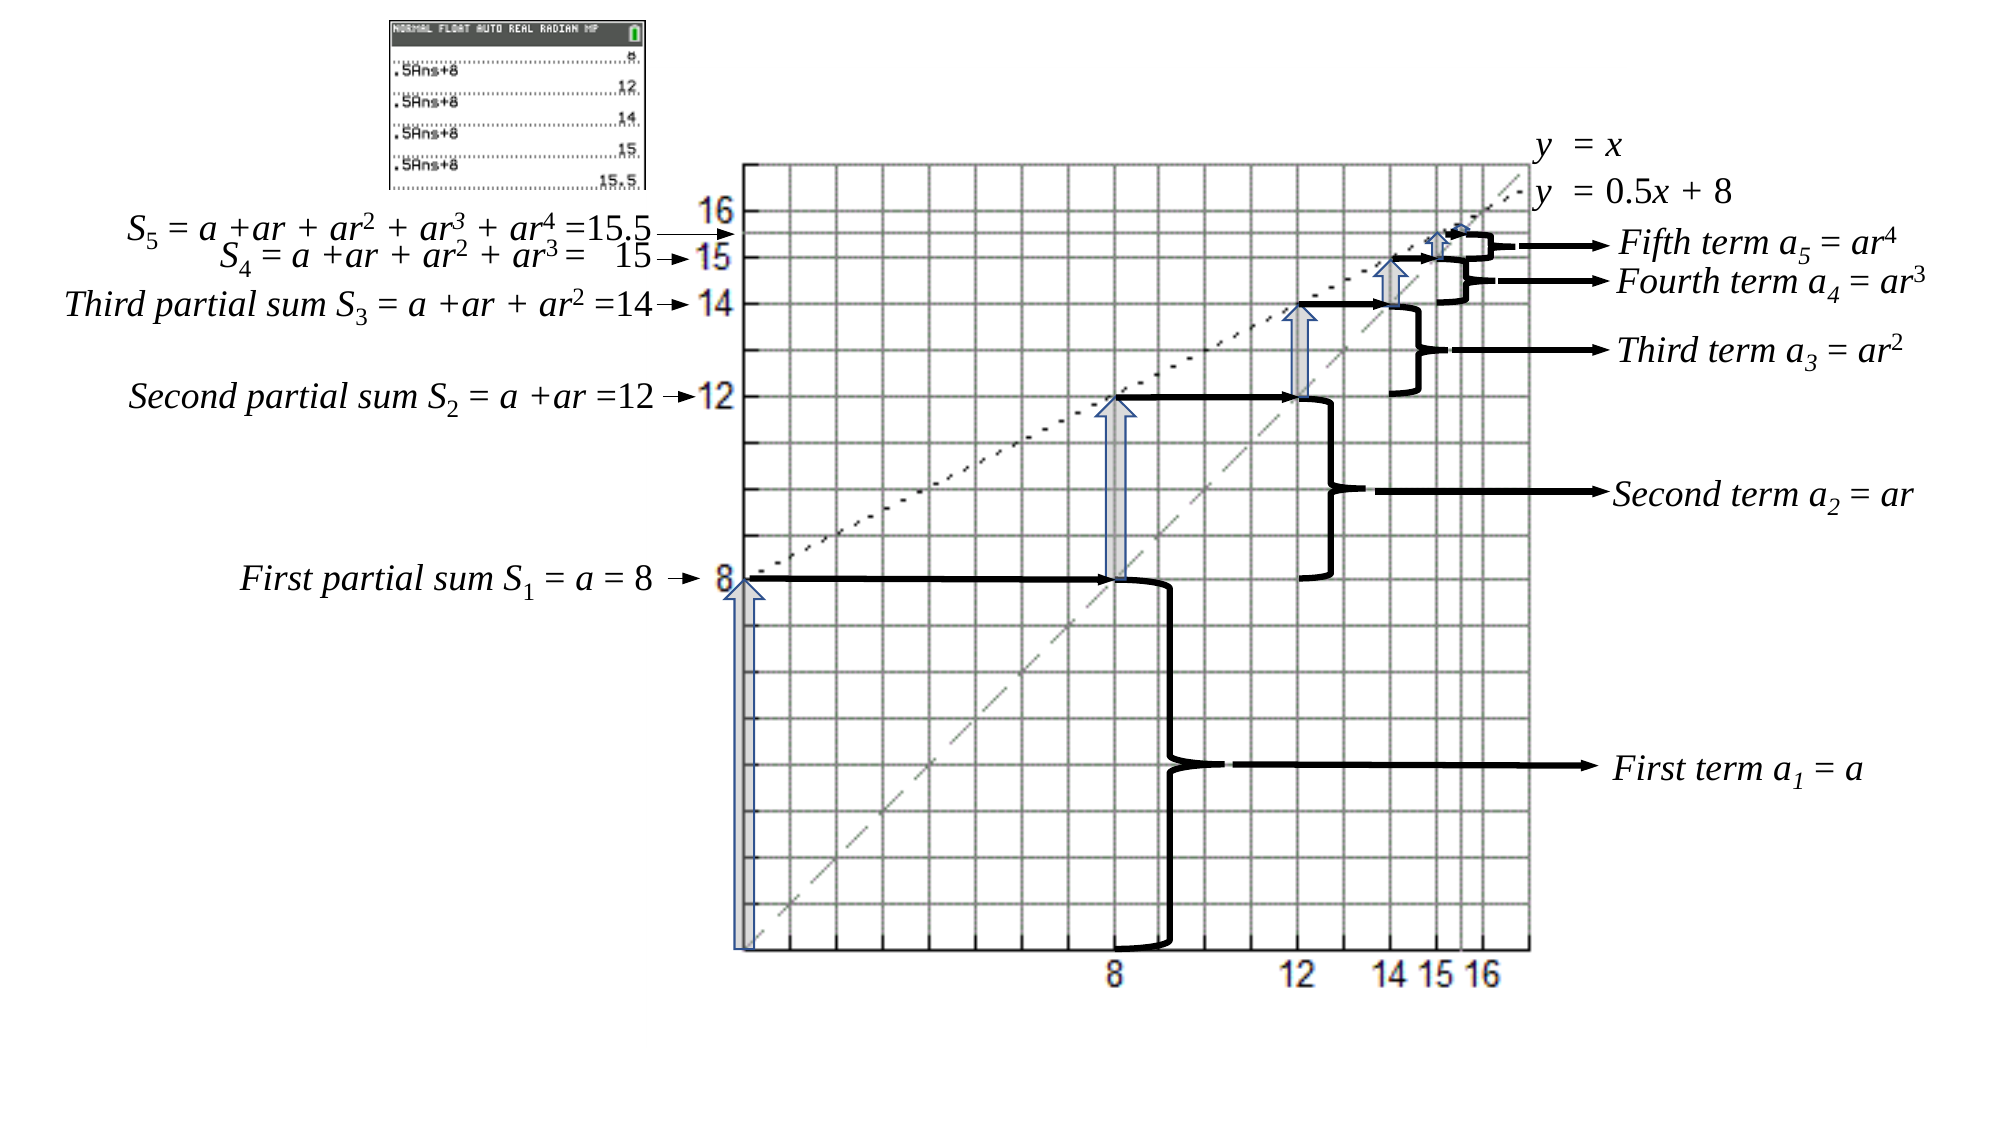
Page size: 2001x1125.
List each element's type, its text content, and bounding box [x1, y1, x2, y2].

text_box First term a1 = a [1597, 735, 2000, 796]
text_box Third partial sum S3 = a +ar + ar2 =14 [48, 271, 690, 332]
text_box Fifth term a5 = ar4 [1603, 219, 2000, 248]
text_box [1453, 224, 1471, 233]
picture [389, 20, 1627, 1048]
text_box [1096, 397, 1136, 580]
text_box Third term a3 = ar2 [1601, 317, 2000, 378]
text_box Fourth term a4 = ar3 [1601, 248, 2000, 310]
text_box [1374, 259, 1408, 307]
text_box y = 0.5x + 8 [1510, 172, 2000, 219]
text_box [724, 579, 764, 950]
text_box [1426, 232, 1448, 259]
text_box Second partial sum S2 = a +ar =12 [113, 363, 703, 425]
text_box [1283, 305, 1316, 398]
text_box First partial sum S1 = a = 8 [224, 545, 680, 607]
text_box S4 = a +ar + ar2 + ar3 = 15 [205, 222, 926, 284]
text_box S5 = a +ar + ar2 + ar3 + ar4 =15.5 [112, 195, 833, 257]
text_box Second term a2 = ar [1597, 461, 2000, 522]
text_box y = x [1510, 111, 2000, 172]
